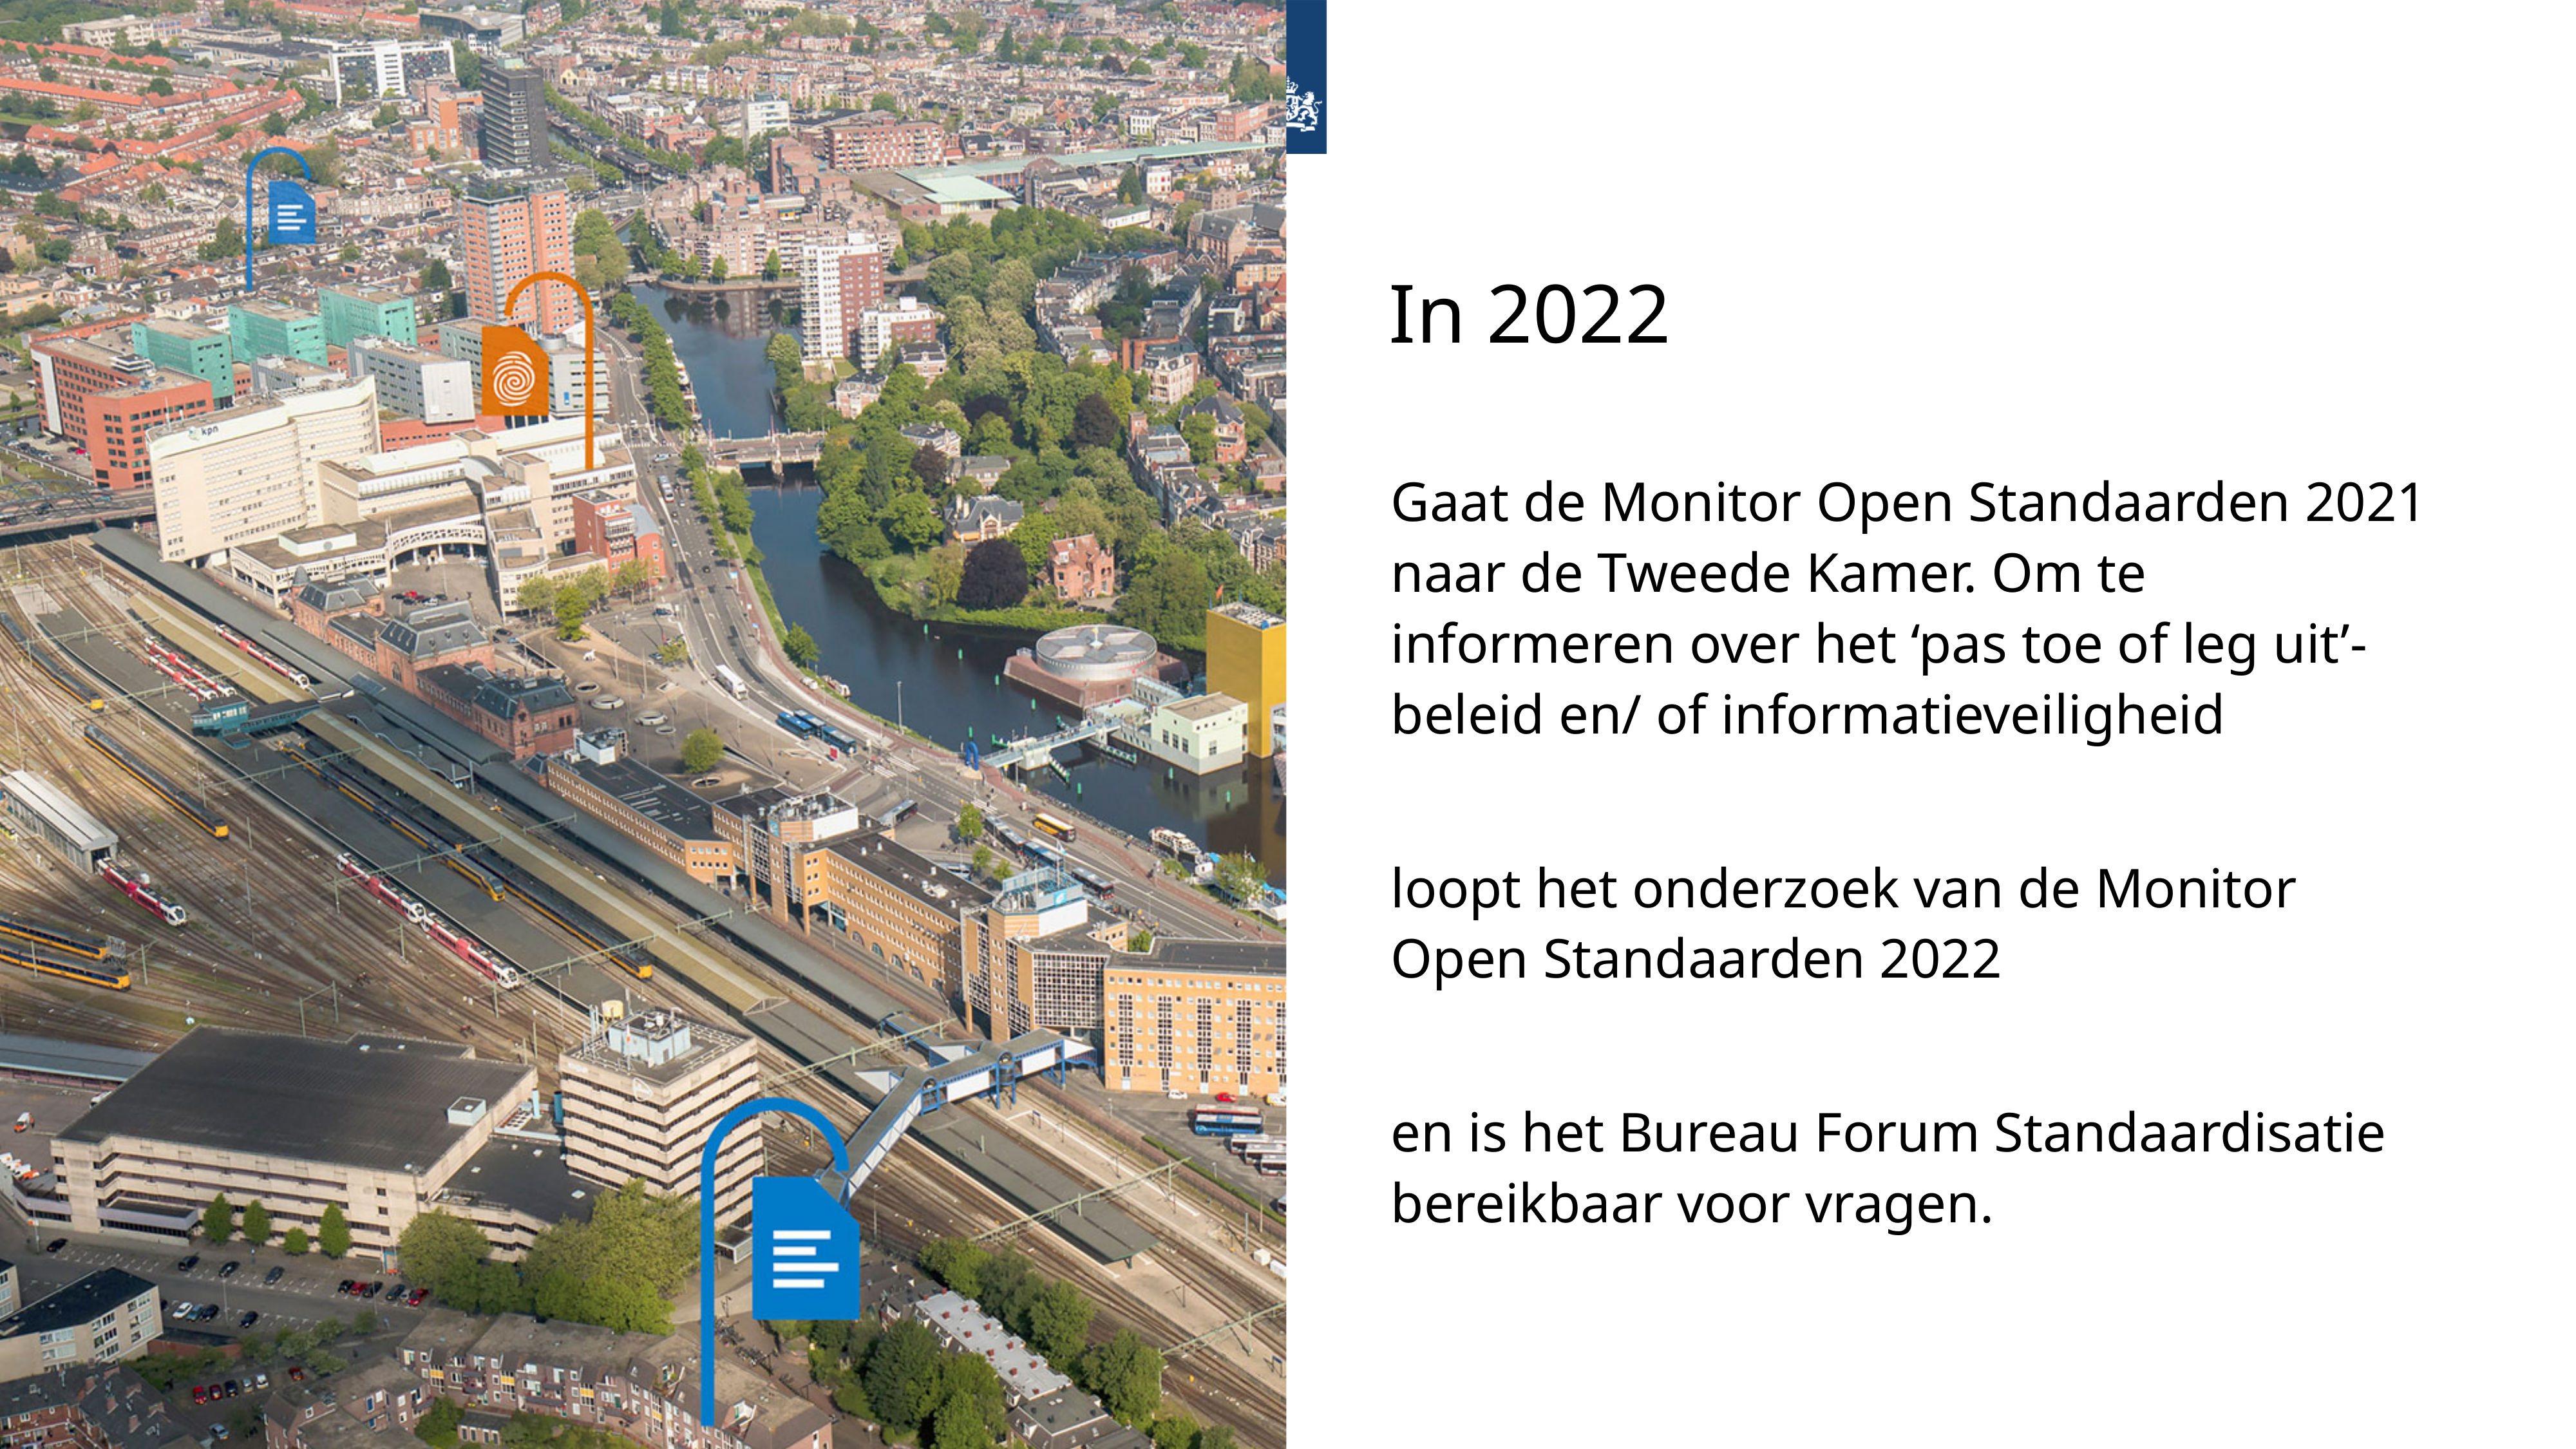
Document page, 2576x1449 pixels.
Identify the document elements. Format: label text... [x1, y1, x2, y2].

list Gaat de Monitor Open Standaarden 2021 naar de Tweede Kamer. Om te informeren over het ‘pas toe of leg uit’- beleid en/ of informatieveiligheid loopt het onderzoek van de Monitor Open Standaarden 2022 en is het Bureau Forum Standaardisatie bereikbaar voor vragen. [1381, 456, 2450, 1381]
title In 2022 [1381, 265, 2450, 456]
picture [0, 0, 1327, 1449]
